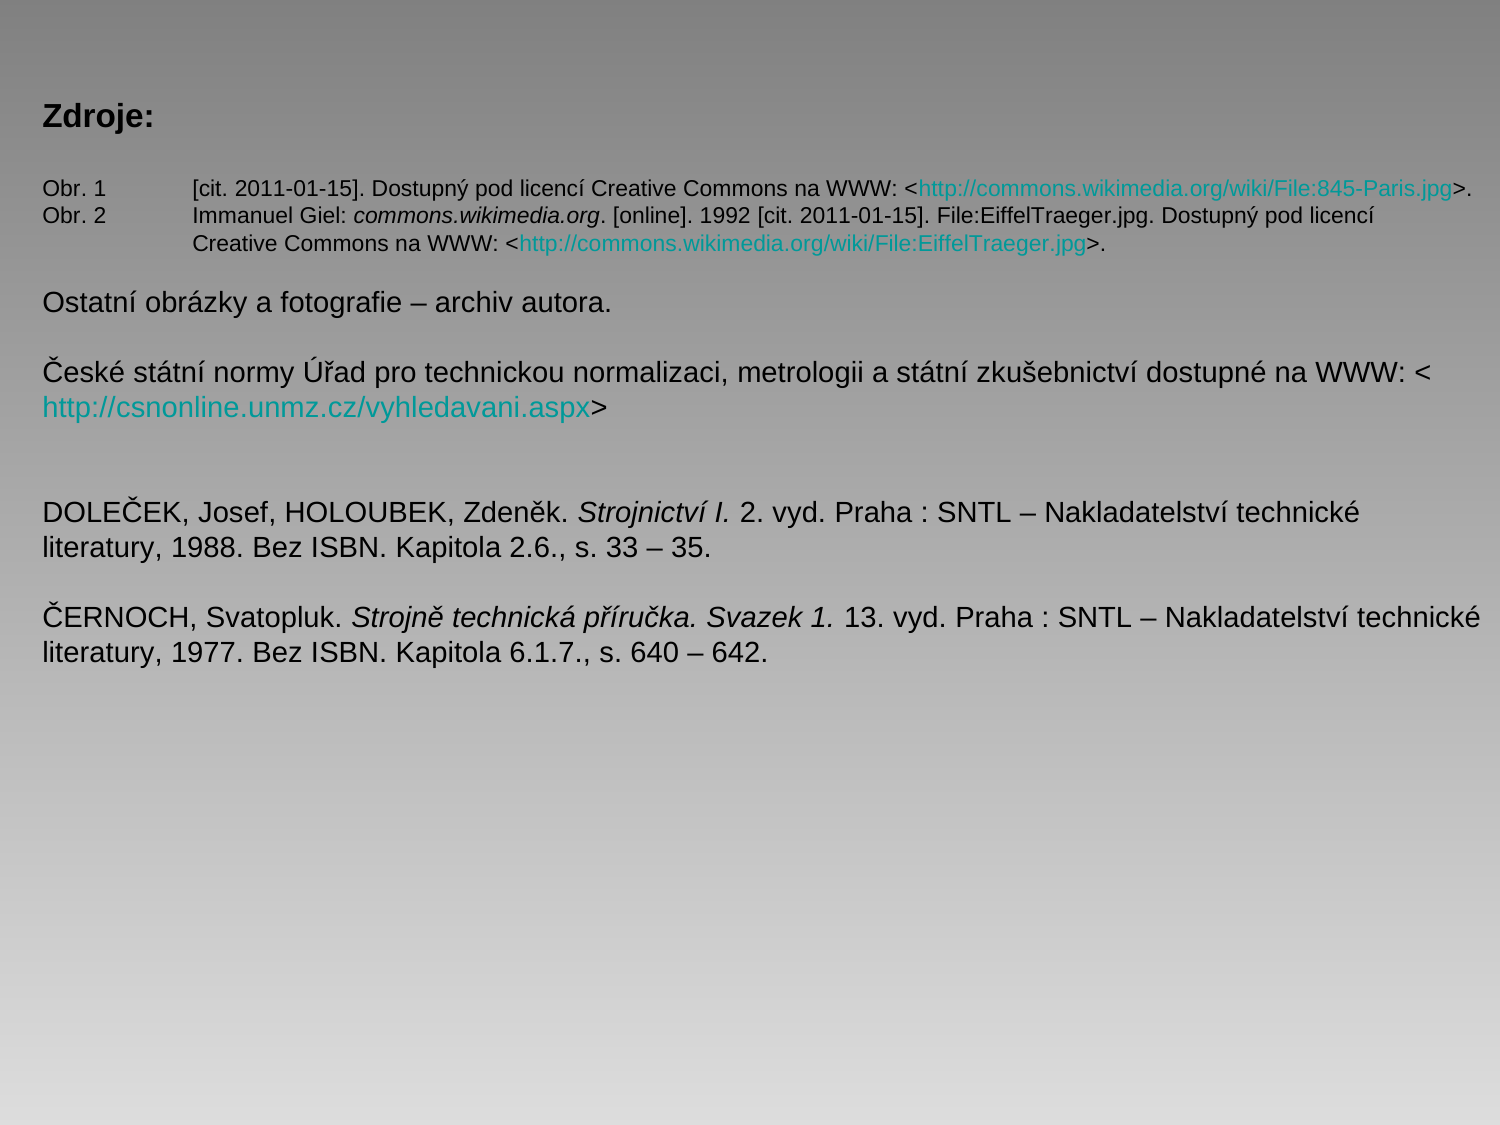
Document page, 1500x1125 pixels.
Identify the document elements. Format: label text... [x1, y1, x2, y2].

text_box Zdroje: Obr. 1 [cit. 2011-01-15]. Dostupný pod licencí Creative Commons na WWW: <http://commons.wikimedia.org/wiki/File:845-Paris.jpg>. Obr. 2 Immanuel Giel: commons.wikimedia.org. [online]. 1992 [cit. 2011-01-15]. File:EiffelTraeger.jpg. Dostupný pod licencí Creative Commons na WWW: <http://commons.wikimedia.org/wiki/File:EiffelTraeger.jpg>. Ostatní obrázky a fotografie – archiv autora. České státní normy Úřad pro technickou normalizaci, metrologii a státní zkušebnictví dostupné na WWW: <http://csnonline.unmz.cz/vyhledavani.aspx> DOLEČEK, Josef, HOLOUBEK, Zdeněk. Strojnictví I. 2. vyd. Praha : SNTL – Nakladatelství technické literatury, 1988. Bez ISBN. Kapitola 2.6., s. 33 – 35. ČERNOCH, Svatopluk. Strojně technická příručka. Svazek 1. 13. vyd. Praha : SNTL – Nakladatelství technické literatury, 1977. Bez ISBN. Kapitola 6.1.7., s. 640 – 642. [27, 86, 1500, 676]
